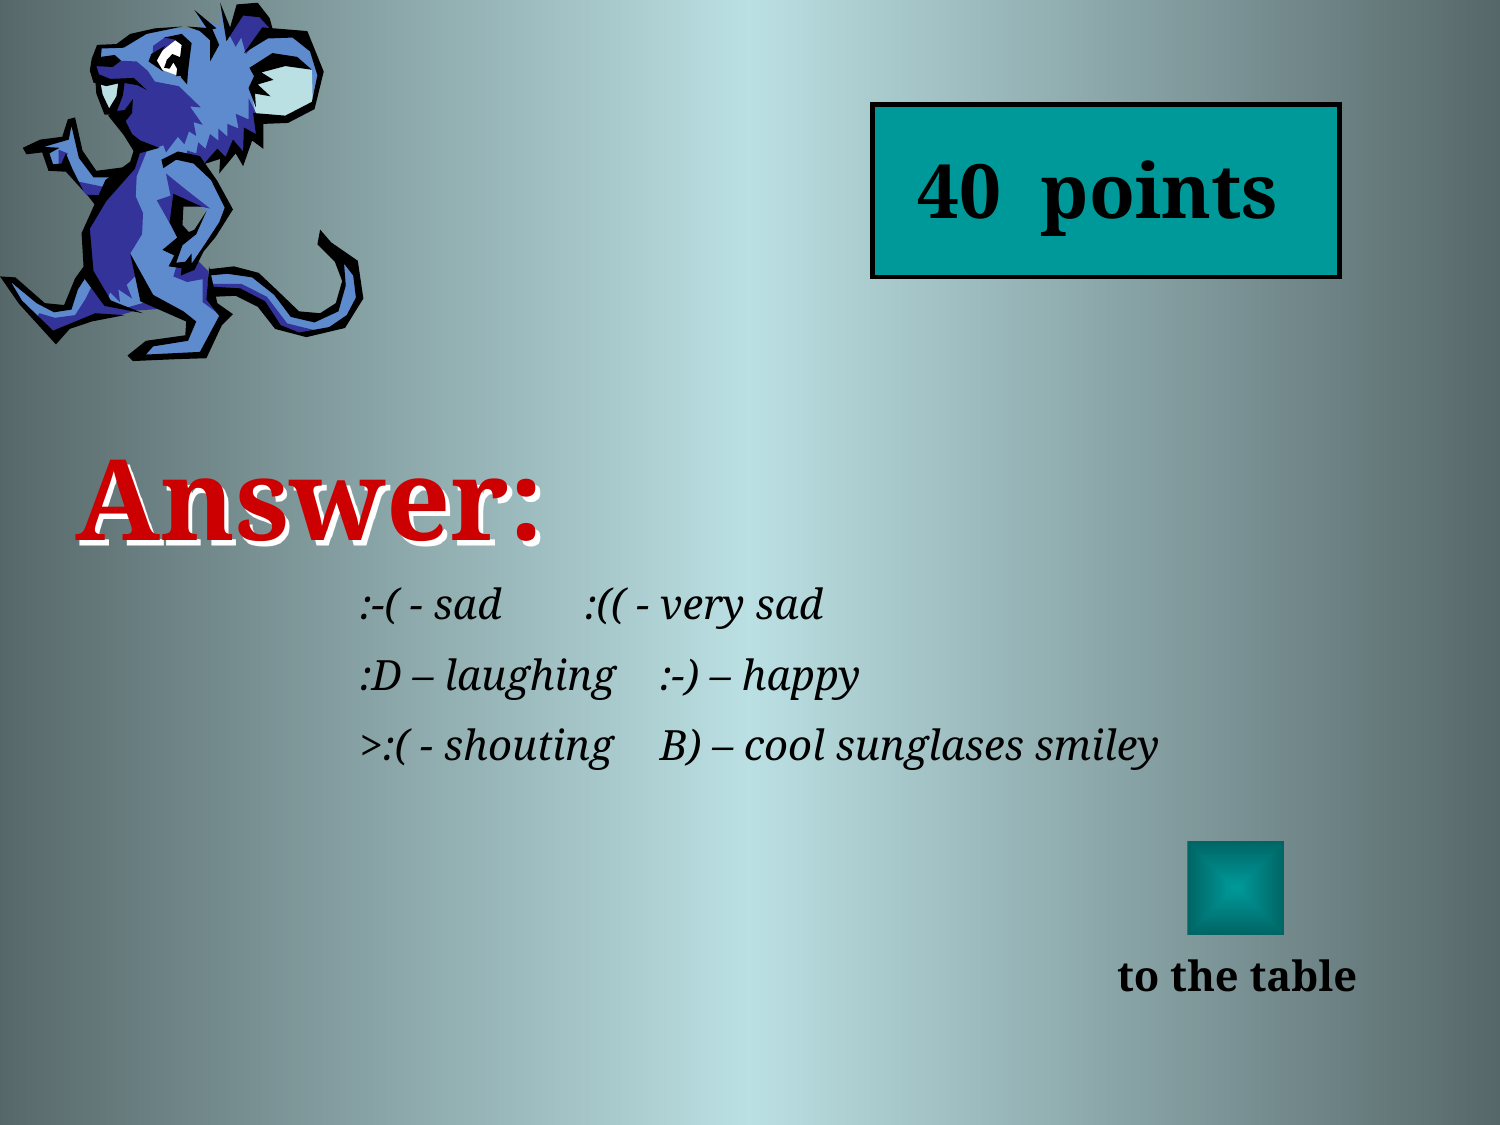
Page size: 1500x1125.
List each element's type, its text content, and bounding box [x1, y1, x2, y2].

text_box [872, 104, 1340, 278]
text_box to the table [1202, 942, 1411, 1008]
text_box :-( - sad :(( - very sad :D – laughing :-) – happy >:( - shouting B) – cool sunglases smiley [345, 570, 1202, 1018]
title Answer: [60, 403, 817, 589]
text_box 40 points [903, 135, 1316, 241]
text_box [1202, 841, 1284, 935]
